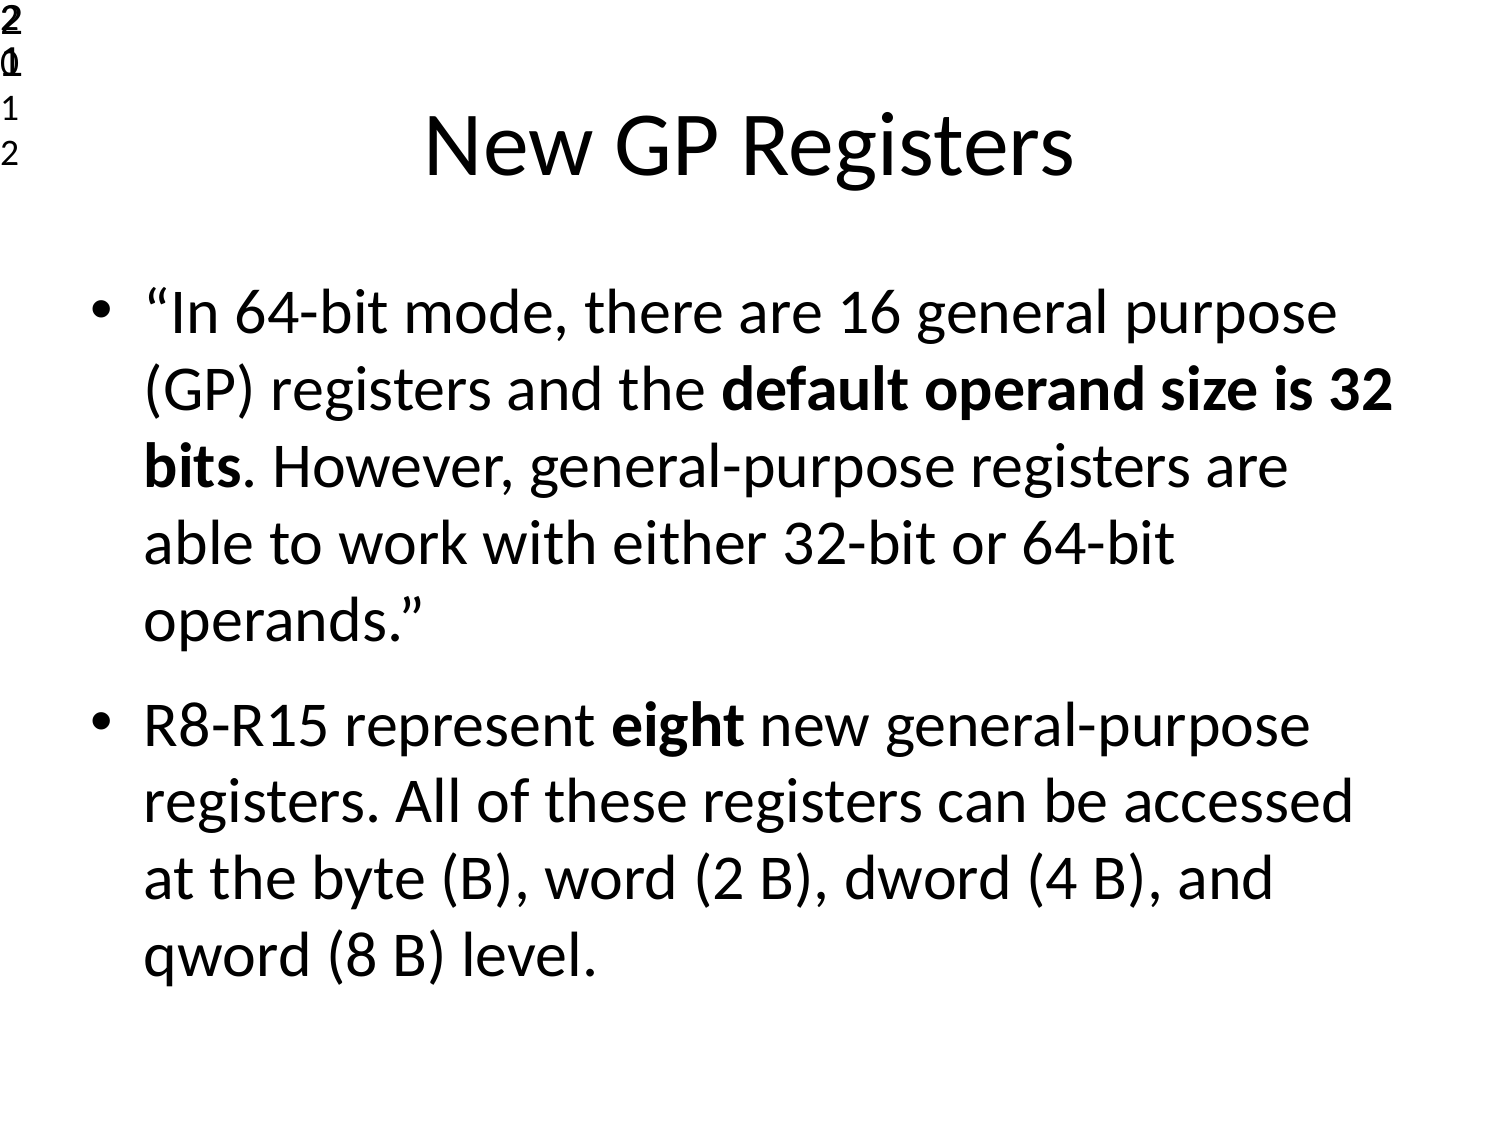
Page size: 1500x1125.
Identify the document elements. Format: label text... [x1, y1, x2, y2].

list “In 64-bit mode, there are 16 general purpose (GP) registers and the default operand size is 32 bits. However, general-purpose registers are able to work with either 32-bit or 64-bit operands.” R8-R15 represent eight new general-purpose registers. All of these registers can be accessed at the byte (B), word (2 B), dword (4 B), and qword (8 B) level. [75, 262, 1425, 1005]
title New GP Registers [75, 45, 1425, 233]
